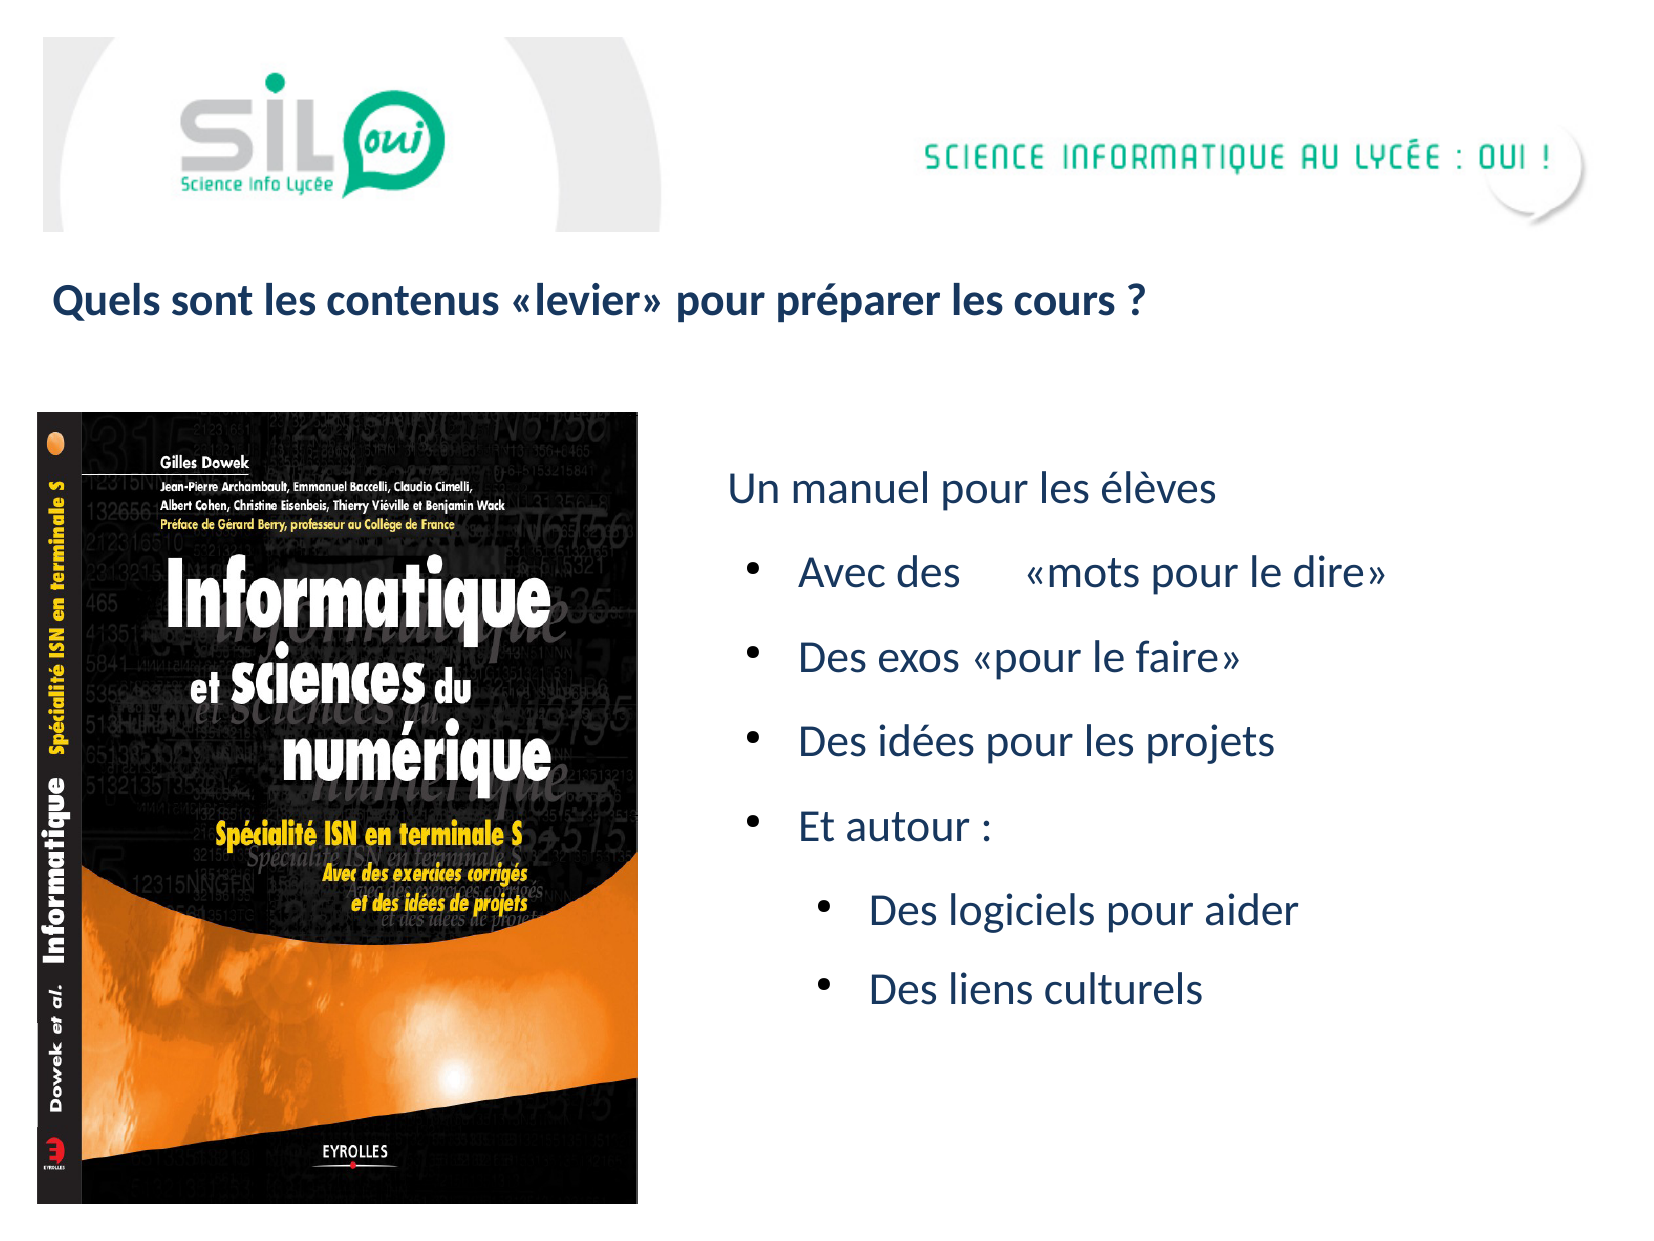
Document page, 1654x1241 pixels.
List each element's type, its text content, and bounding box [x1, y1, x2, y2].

list Un manuel pour les élèves Avec des «mots pour le dire» Des exos «pour le faire» Des idées pour les projets Et autour : Des logiciels pour aider Des liens culturels [712, 450, 1572, 1163]
picture [43, 37, 1613, 232]
list Quels sont les contenus «levier» pour préparer les cours ? [37, 262, 1651, 338]
picture [37, 412, 638, 1204]
